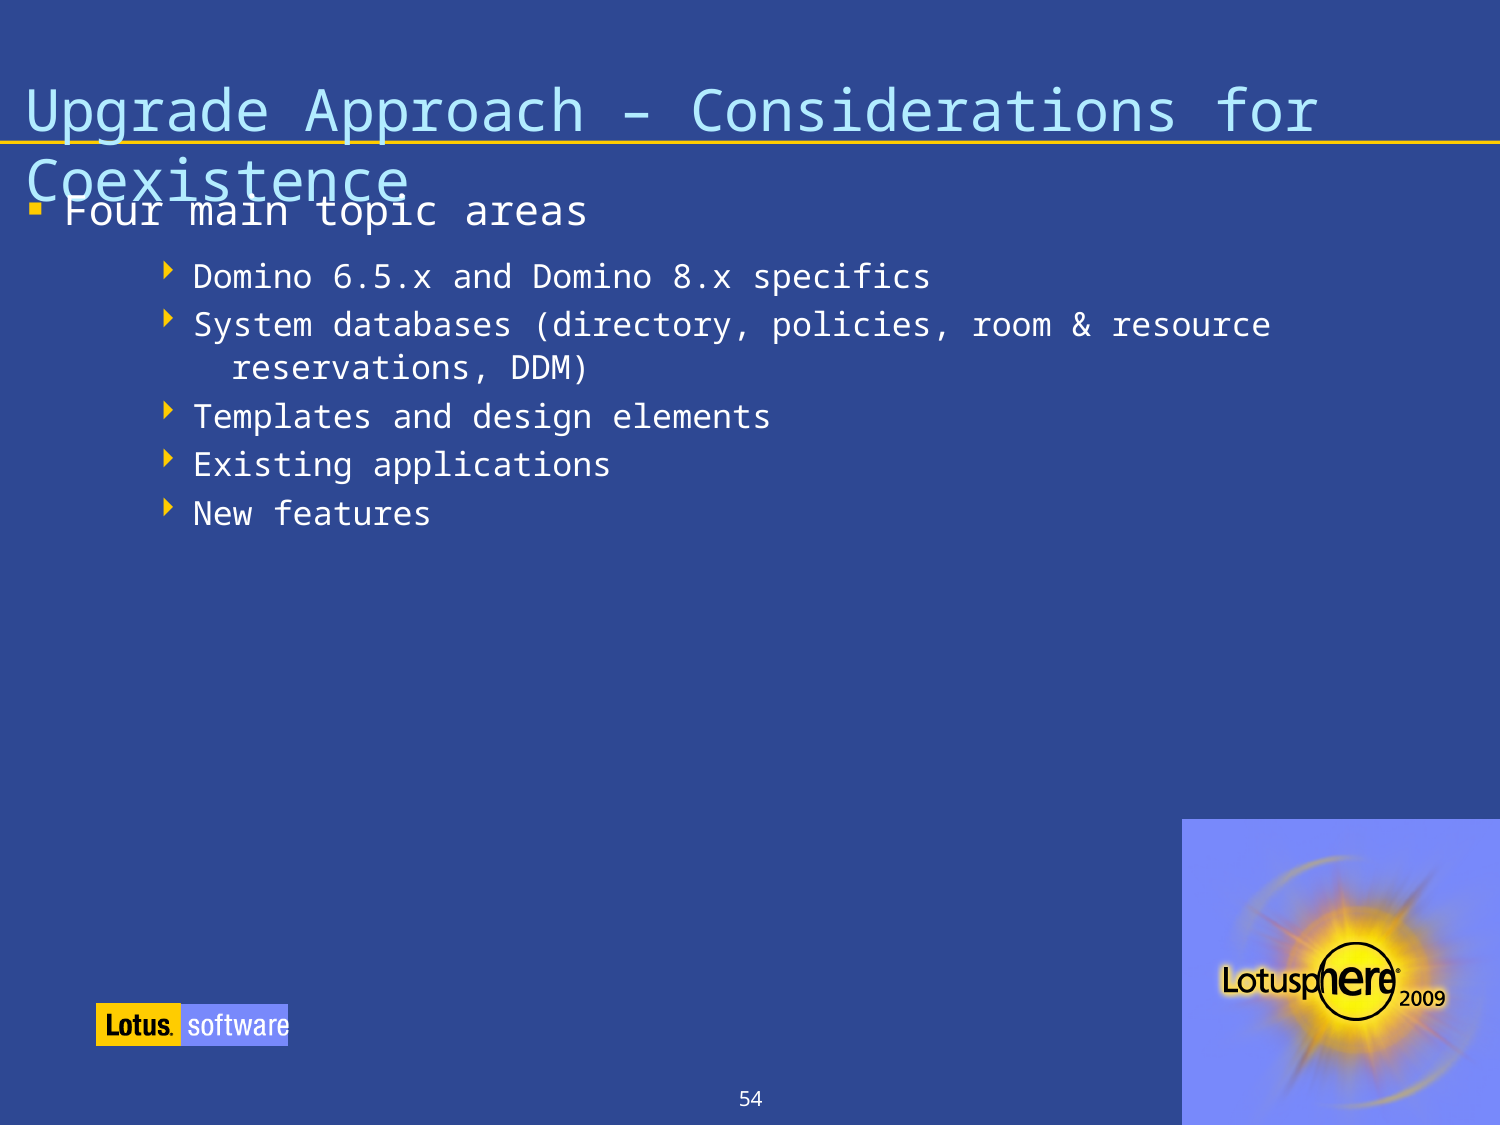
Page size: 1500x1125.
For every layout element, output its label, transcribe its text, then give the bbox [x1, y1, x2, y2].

list Four main topic areas Domino 6.5.x and Domino 8.x specifics System databases (directory, policies, room & resource reservations, DDM) Templates and design elements Existing applications New features [24, 174, 1476, 1011]
picture [1181, 818, 1500, 1125]
picture [96, 1011, 289, 1046]
title Upgrade Approach – Considerations for Coexistence [25, 74, 1476, 165]
